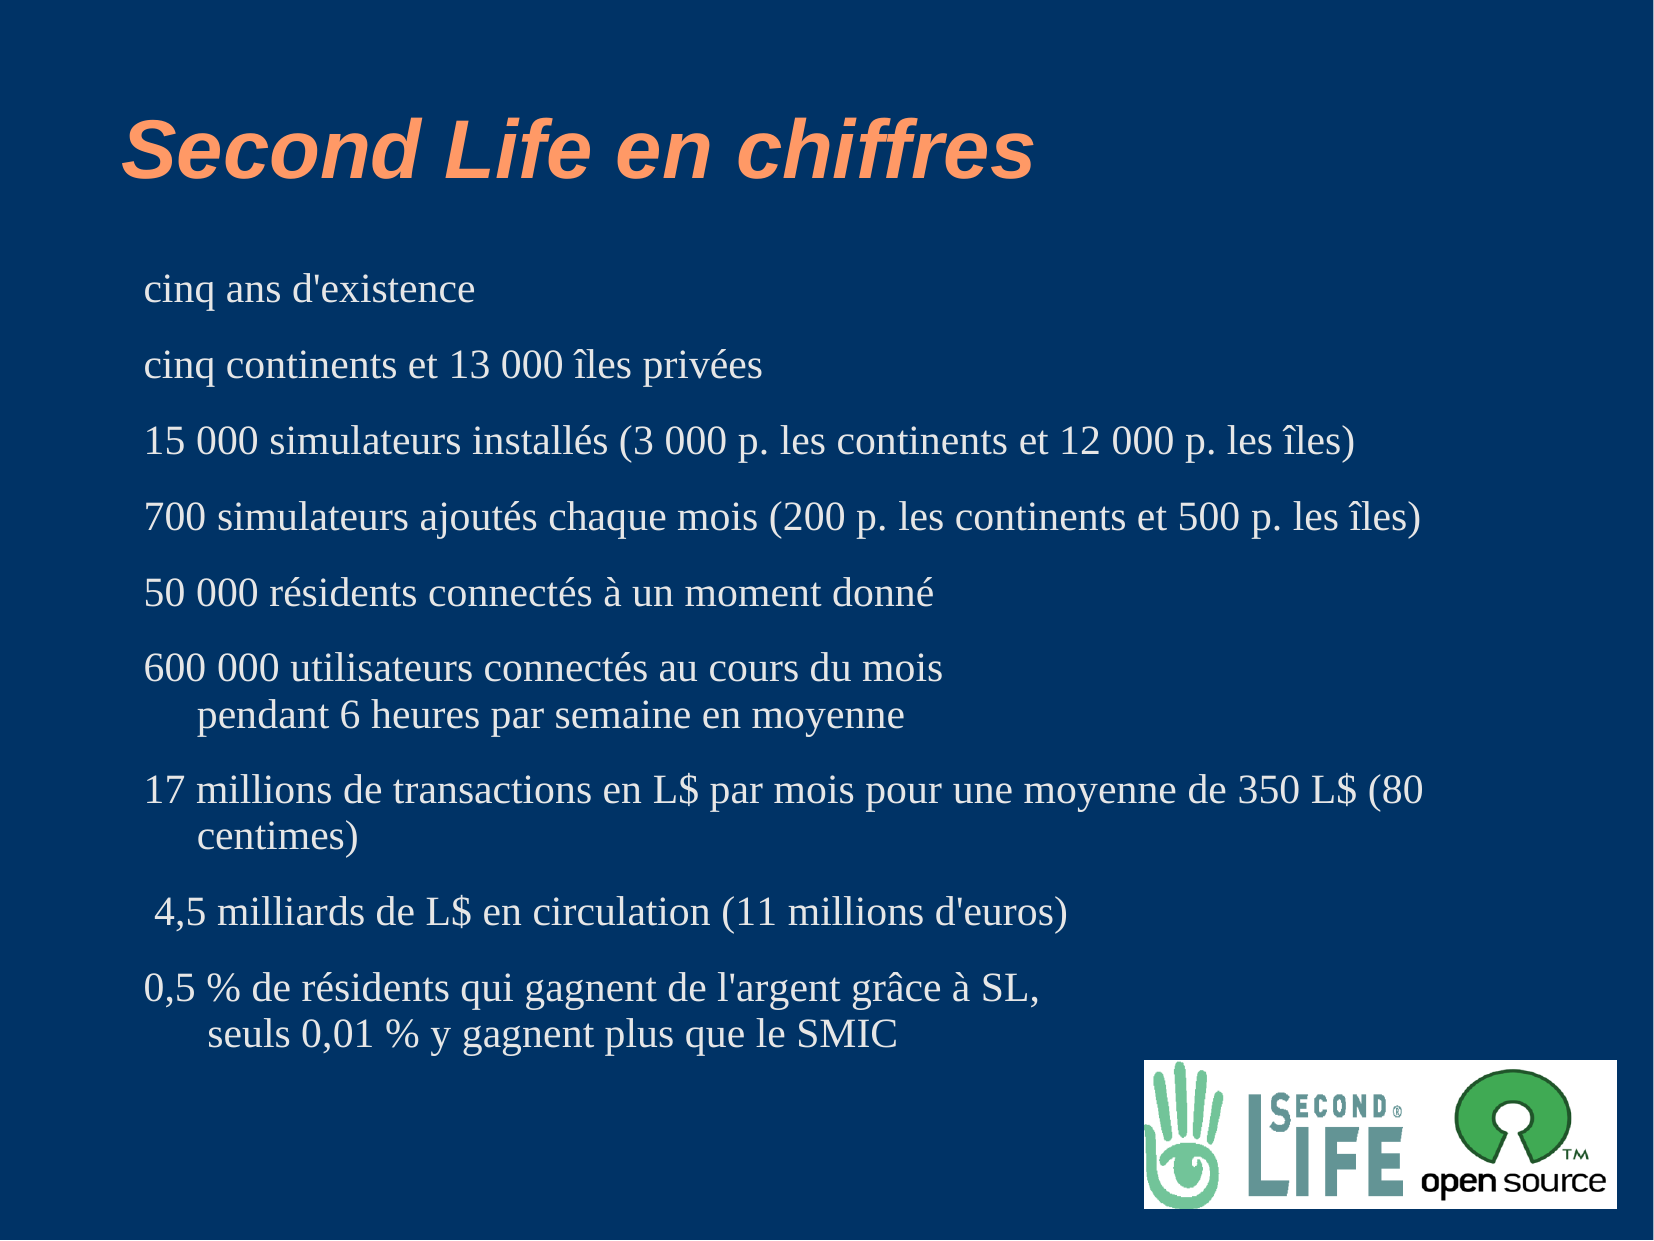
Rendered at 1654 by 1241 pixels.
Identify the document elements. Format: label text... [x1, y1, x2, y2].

title Second Life en chiffres [121, 53, 1534, 246]
picture [1144, 1060, 1617, 1209]
list cinq ans d'existence cinq continents et 13 000 îles privées 15 000 simulateurs installés (3 000 p. les continents et 12 000 p. les îles) 700 simulateurs ajoutés chaque mois (200 p. les continents et 500 p. les îles) 50 000 résidents connectés à un moment donné 600 000 utilisateurs connectés au cours du mois pendant 6 heures par semaine en moyenne 17 millions de transactions en L$ par mois pour une moyenne de 350 L$ (80 centimes) 4,5 milliards de L$ en circulation (11 millions d'euros) 0,5 % de résidents qui gagnent de l'argent grâce à SL, seuls 0,01 % y gagnent plus que le SMIC [125, 265, 1565, 1196]
